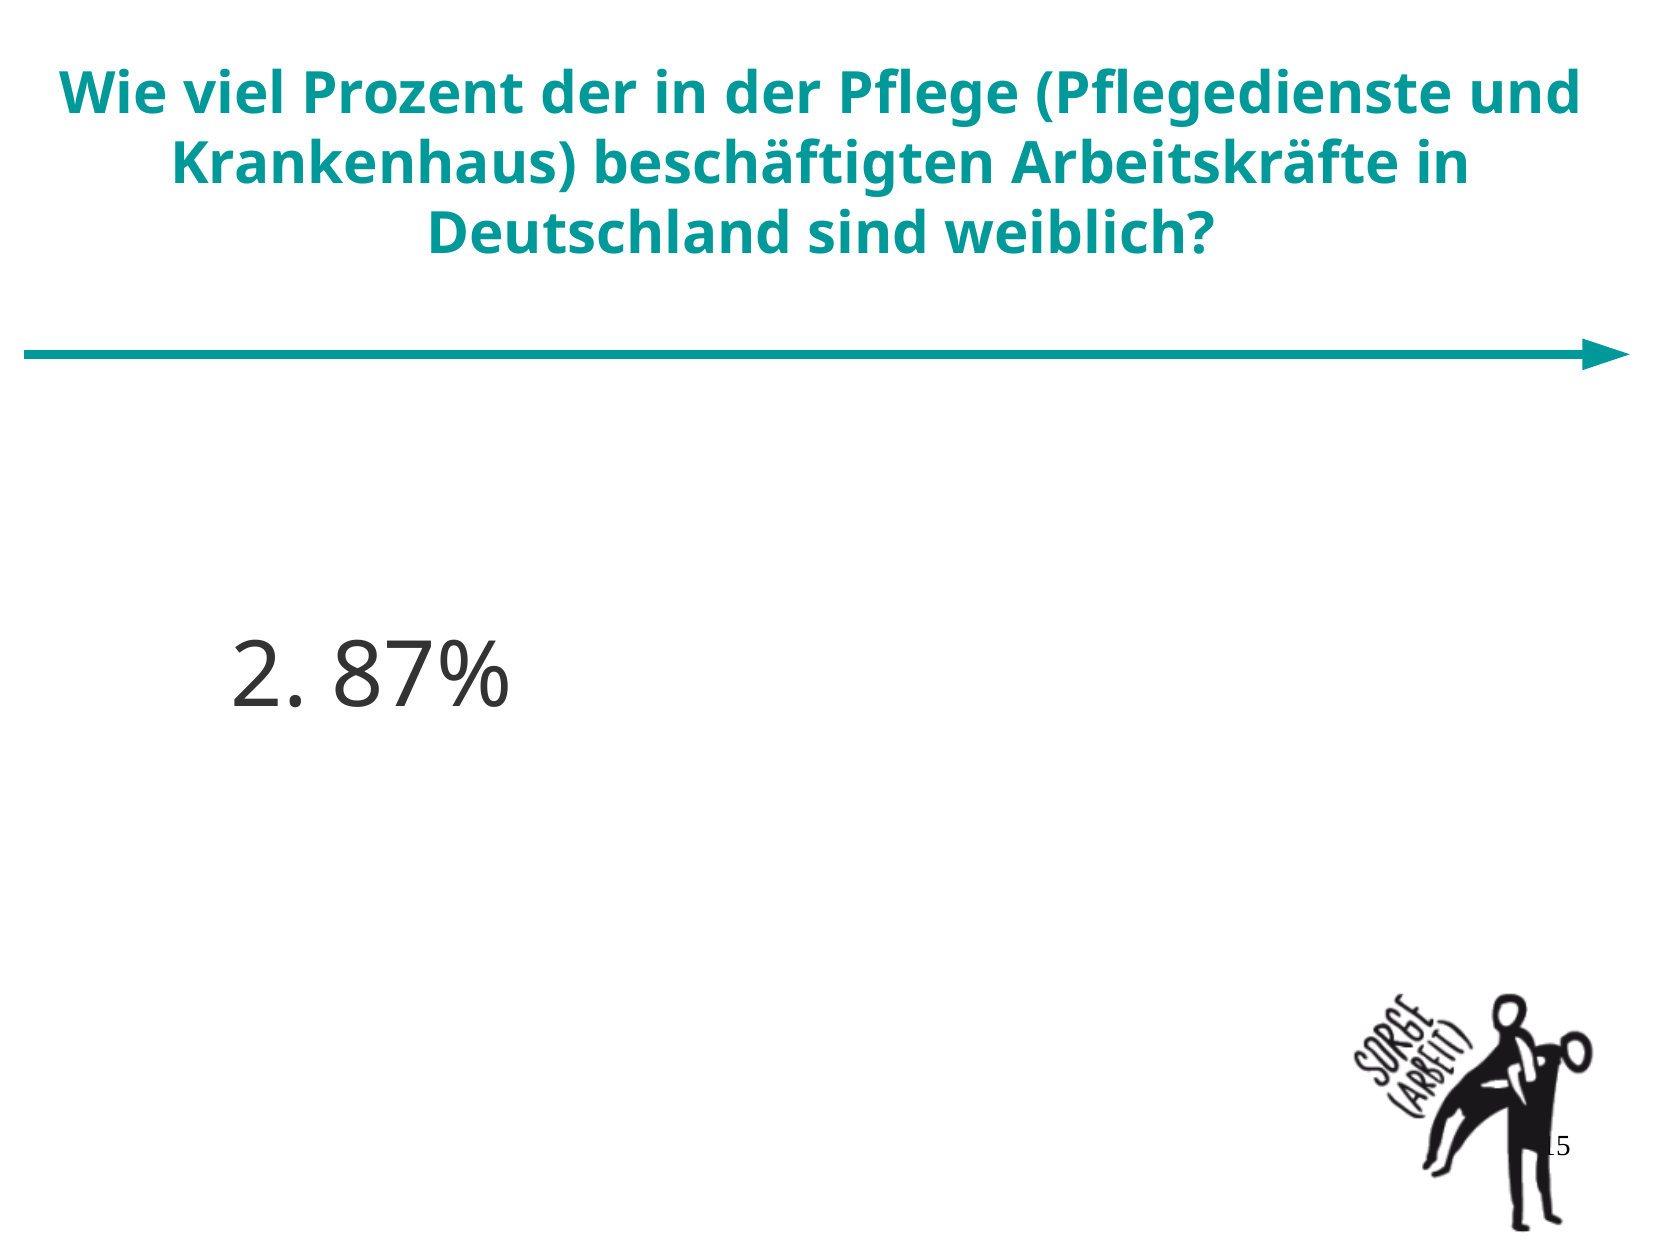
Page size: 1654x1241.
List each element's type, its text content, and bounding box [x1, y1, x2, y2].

list 2. 87% [230, 614, 686, 945]
picture [1281, 925, 1654, 1241]
title Wie viel Prozent der in der Pflege (Pflegedienste und Krankenhaus) beschäftigten Arbeitskräfte in Deutschland sind weiblich? [35, 7, 1607, 308]
